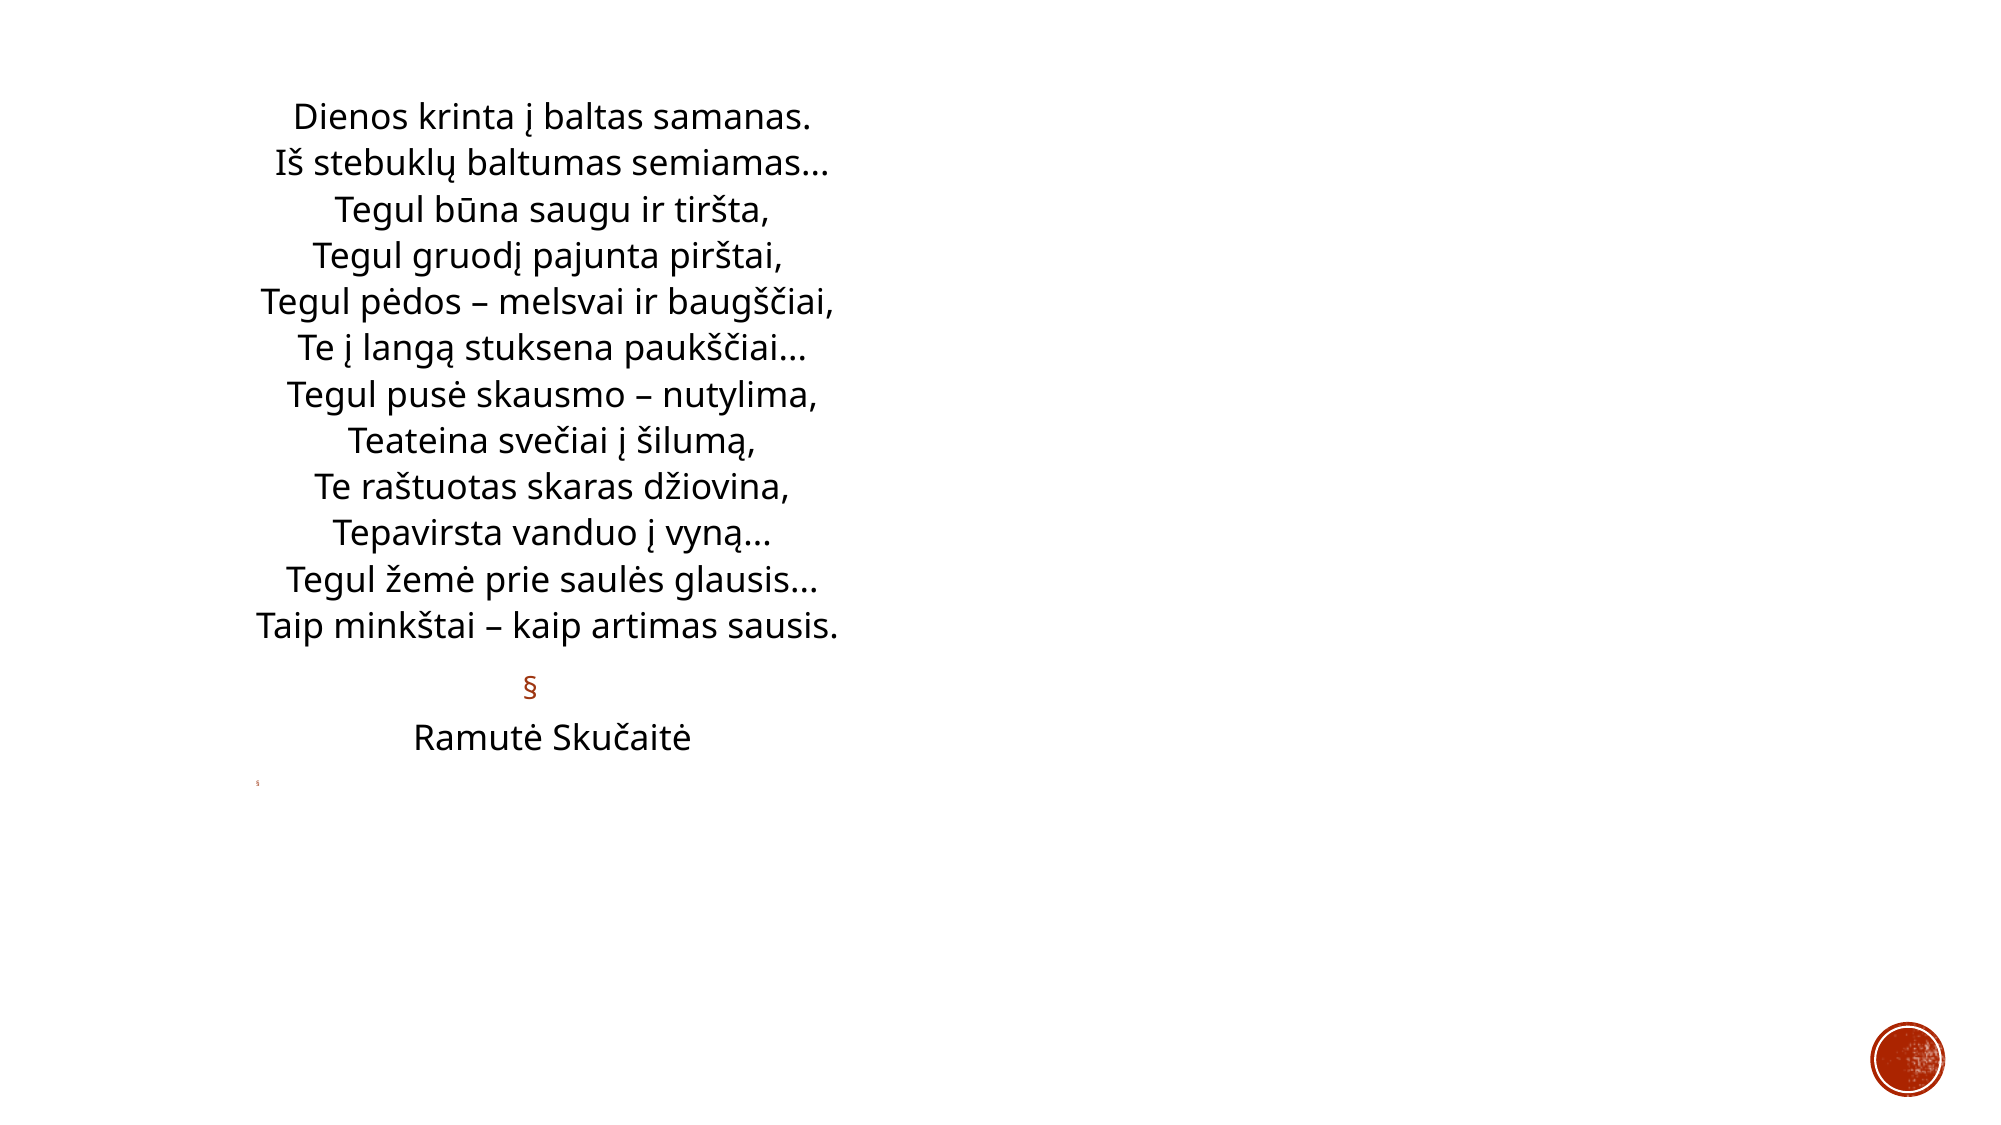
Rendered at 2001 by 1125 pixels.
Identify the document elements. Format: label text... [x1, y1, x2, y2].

list Dienos krinta į baltas samanas. Iš stebuklų baltumas semiamas... Tegul būna saugu ir tiršta, Tegul gruodį pajunta pirštai, Tegul pėdos – melsvai ir baugščiai, Te į langą stuksena paukščiai... Tegul pusė skausmo – nutylima, Teateina svečiai į šilumą, Te raštuotas skaras džiovina, Tepavirsta vanduo į vyną... Tegul žemė prie saulės glausis... Taip minkštai – kaip artimas sausis. Ramutė Skučaitė [241, 105, 1892, 770]
